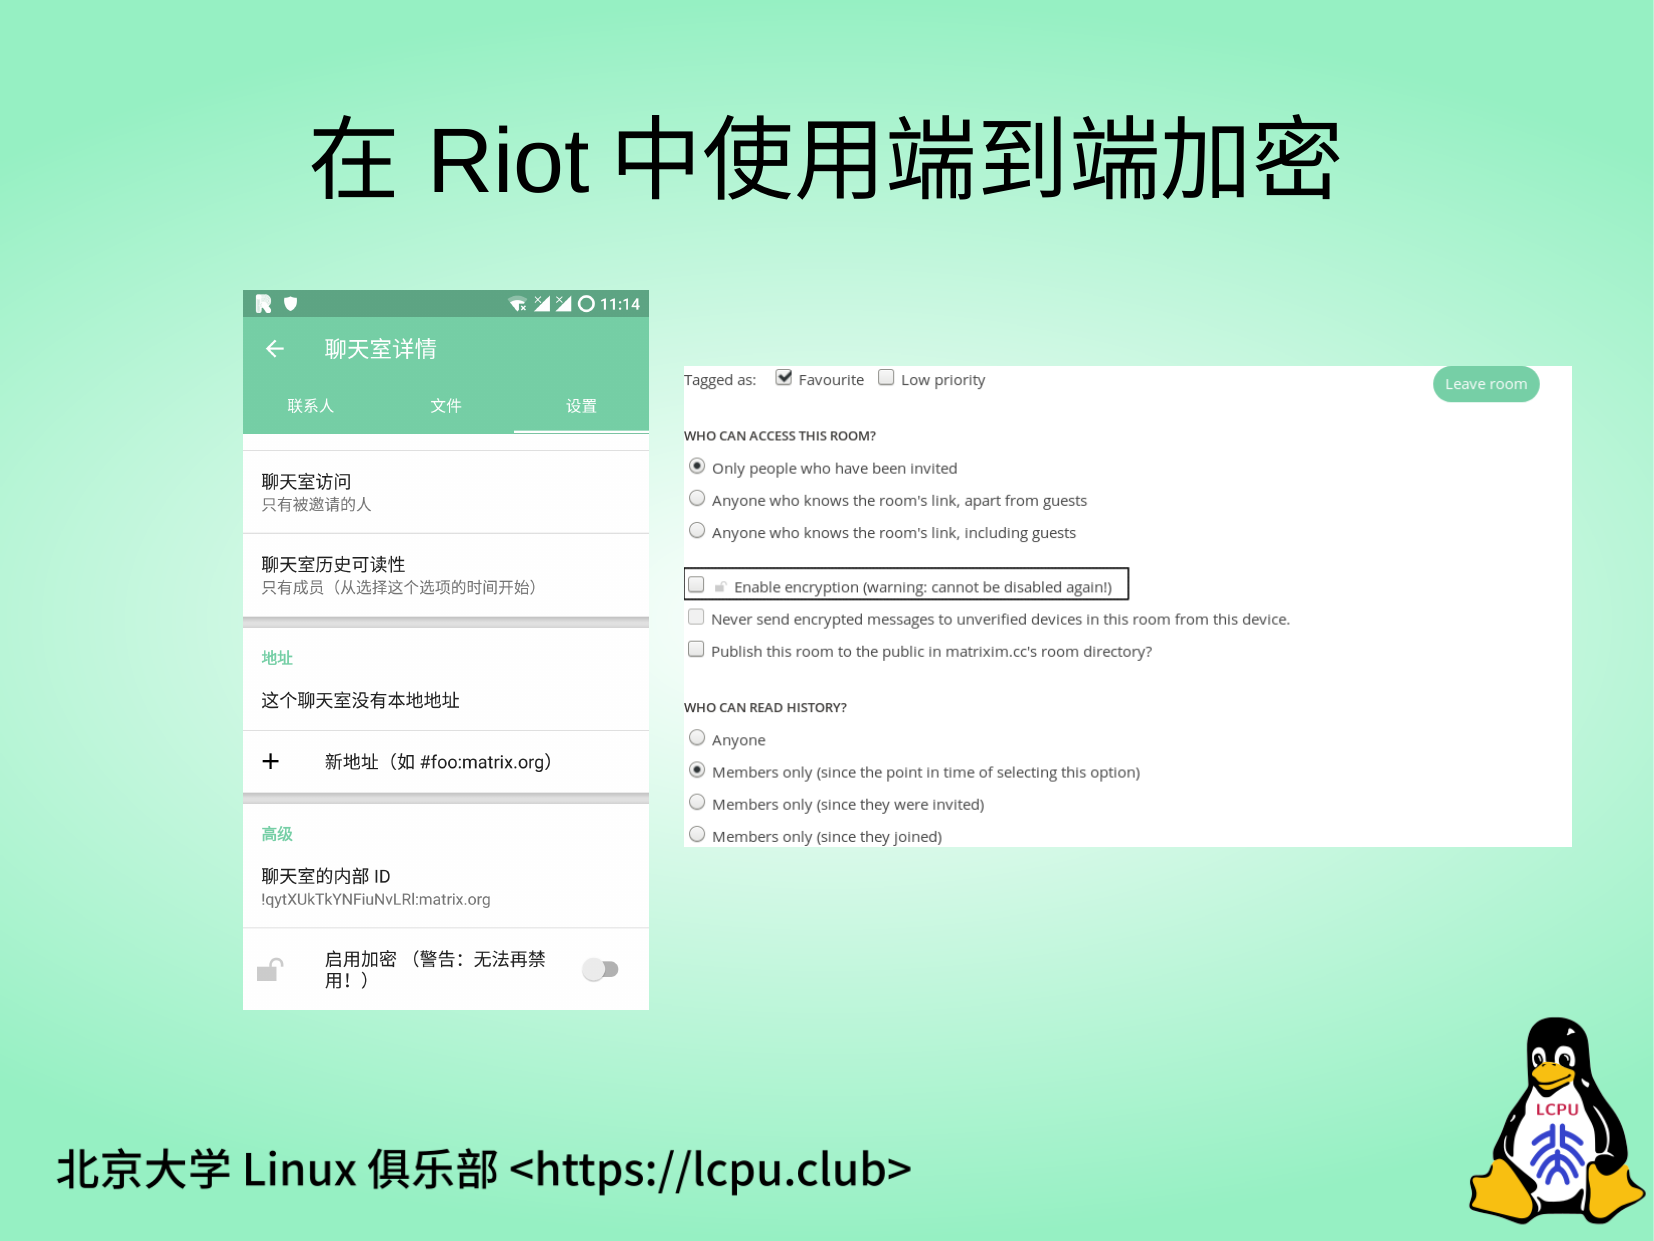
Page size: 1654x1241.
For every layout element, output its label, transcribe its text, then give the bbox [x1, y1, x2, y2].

title 在Riot中使用端到端加密 [82, 49, 1571, 257]
picture [0, 0, 1654, 1241]
